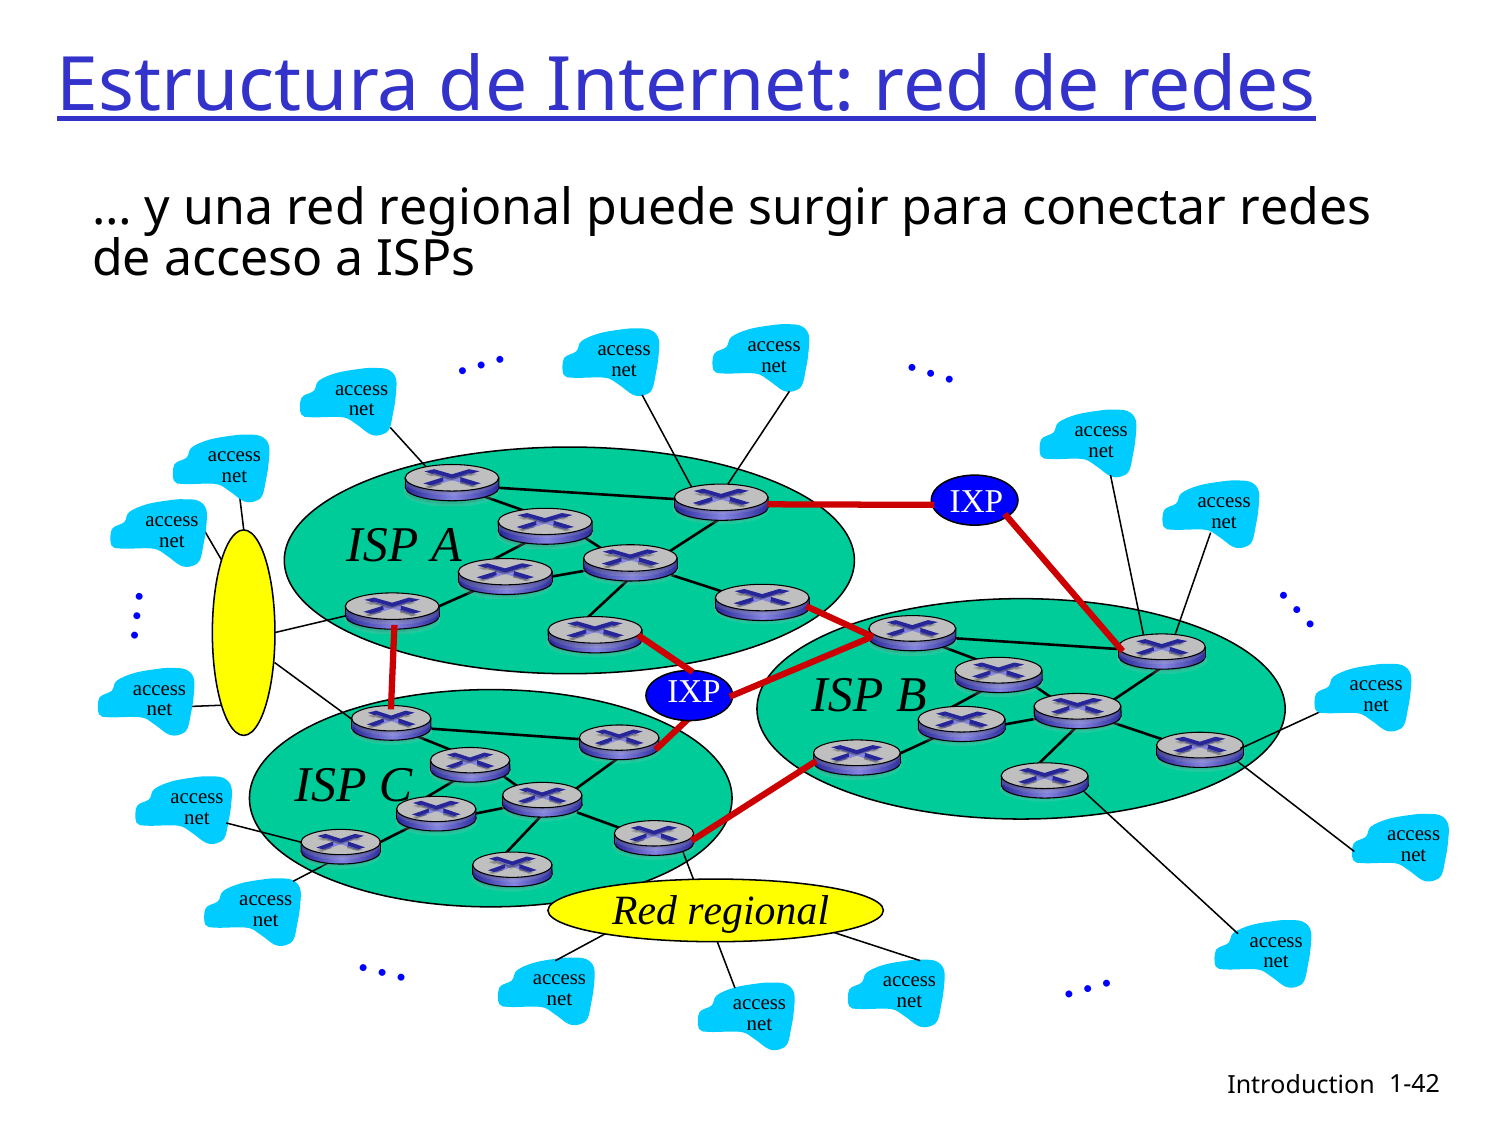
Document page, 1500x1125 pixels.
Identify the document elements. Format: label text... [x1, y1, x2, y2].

text_box [624, 389, 653, 397]
text_box [299, 391, 312, 418]
text_box access net [725, 326, 816, 384]
text_box [171, 559, 201, 567]
text_box [1376, 724, 1405, 732]
text_box [909, 1020, 938, 1028]
text_box access net [185, 437, 276, 495]
text_box [397, 796, 476, 835]
text_box access net [1327, 666, 1418, 724]
text_box [504, 783, 581, 821]
text_box [712, 347, 725, 374]
title Estructura de Internet: red de redes [41, 27, 1465, 134]
text_box [547, 892, 582, 930]
text_box [159, 728, 188, 736]
text_box access net [110, 670, 201, 728]
text_box [346, 593, 439, 633]
text_box [918, 706, 1005, 745]
text_box [645, 682, 652, 709]
text_box [559, 1018, 588, 1026]
text_box [1351, 837, 1365, 864]
text_box ISP A [313, 503, 477, 580]
text_box [405, 465, 498, 503]
text_box [361, 428, 390, 436]
text_box [204, 901, 217, 928]
text_box [459, 558, 552, 598]
text_box ISP B [778, 653, 942, 729]
text_box [845, 890, 884, 931]
text_box [266, 939, 294, 946]
text_box [234, 495, 263, 503]
text_box ISP C [262, 743, 428, 820]
text_box [667, 717, 712, 721]
text_box [1039, 433, 1052, 460]
text_box access net [312, 370, 403, 428]
text_box access net [710, 985, 801, 1043]
text_box 1-<number> [1365, 1060, 1477, 1106]
text_box [1275, 980, 1305, 988]
text_box … [69, 565, 165, 663]
text_box [1035, 694, 1121, 732]
text_box [1157, 733, 1244, 771]
text_box [1214, 943, 1227, 970]
text_box … [420, 292, 530, 400]
text_box access net [1365, 816, 1456, 874]
text_box [97, 691, 110, 718]
text_box [773, 384, 803, 392]
text_box [1162, 504, 1175, 530]
text_box … y una red regional puede surgir para conectar redes de acceso a ISPs [77, 176, 1424, 287]
text_box [1001, 762, 1088, 801]
text_box [1224, 541, 1253, 549]
text_box [580, 725, 658, 763]
text_box access net [860, 962, 951, 1020]
text_box [815, 740, 901, 779]
text_box [110, 522, 123, 549]
text_box [697, 1006, 710, 1032]
text_box [562, 352, 575, 378]
text_box access net [148, 779, 239, 837]
text_box [431, 748, 509, 786]
text_box [847, 983, 860, 1010]
text_box [473, 852, 551, 891]
text_box access net [123, 501, 214, 559]
text_box [1101, 470, 1130, 478]
text_box access net [1175, 483, 1266, 541]
text_box [549, 616, 642, 656]
text_box [497, 981, 510, 1007]
text_box IXP [652, 661, 736, 717]
text_box [1413, 874, 1442, 882]
text_box [759, 1043, 788, 1051]
text_box [955, 658, 1042, 696]
text_box access net [1227, 922, 1318, 980]
text_box … [882, 300, 992, 409]
text_box [676, 485, 767, 523]
text_box [301, 830, 380, 868]
text_box [498, 509, 592, 548]
text_box [135, 799, 148, 826]
text_box … [323, 940, 431, 1045]
text_box [614, 821, 694, 859]
text_box [585, 545, 676, 584]
text_box access net [575, 331, 666, 389]
text_box [172, 458, 185, 485]
text_box access net [1052, 412, 1143, 470]
text_box Introduction [914, 1060, 1390, 1109]
text_box access net [510, 960, 601, 1018]
text_box [716, 585, 809, 623]
text_box ISP B [778, 653, 823, 672]
text_box [1314, 687, 1327, 714]
text_box IXP [934, 471, 1019, 527]
text_box [197, 837, 225, 844]
text_box Red regional [582, 875, 845, 941]
text_box [352, 706, 431, 743]
text_box [1119, 634, 1206, 673]
text_box [869, 616, 956, 653]
text_box [212, 529, 275, 736]
text_box … [1250, 534, 1374, 658]
text_box … [1039, 955, 1148, 1060]
text_box access net [217, 881, 307, 939]
